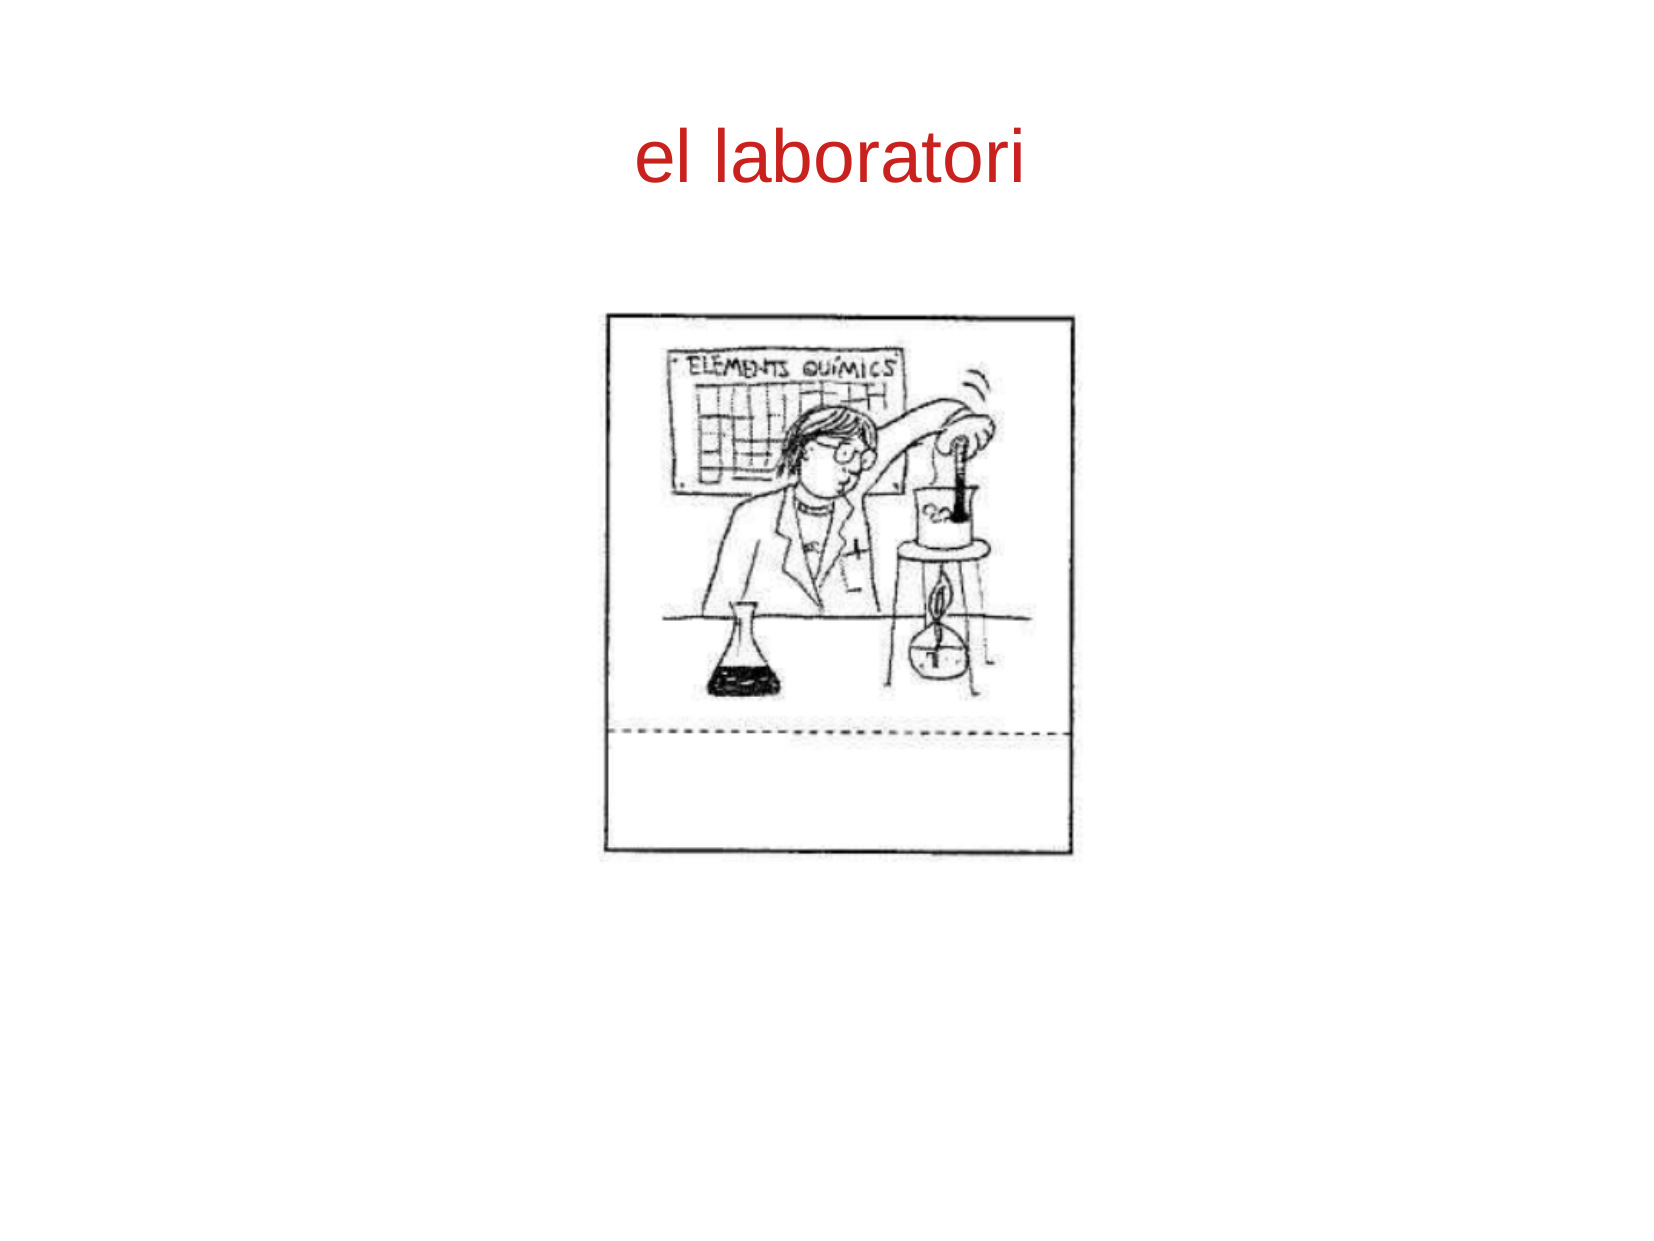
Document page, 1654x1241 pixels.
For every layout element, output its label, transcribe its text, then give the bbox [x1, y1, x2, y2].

text_box el laboratori [289, 49, 1371, 257]
picture [581, 291, 1094, 873]
